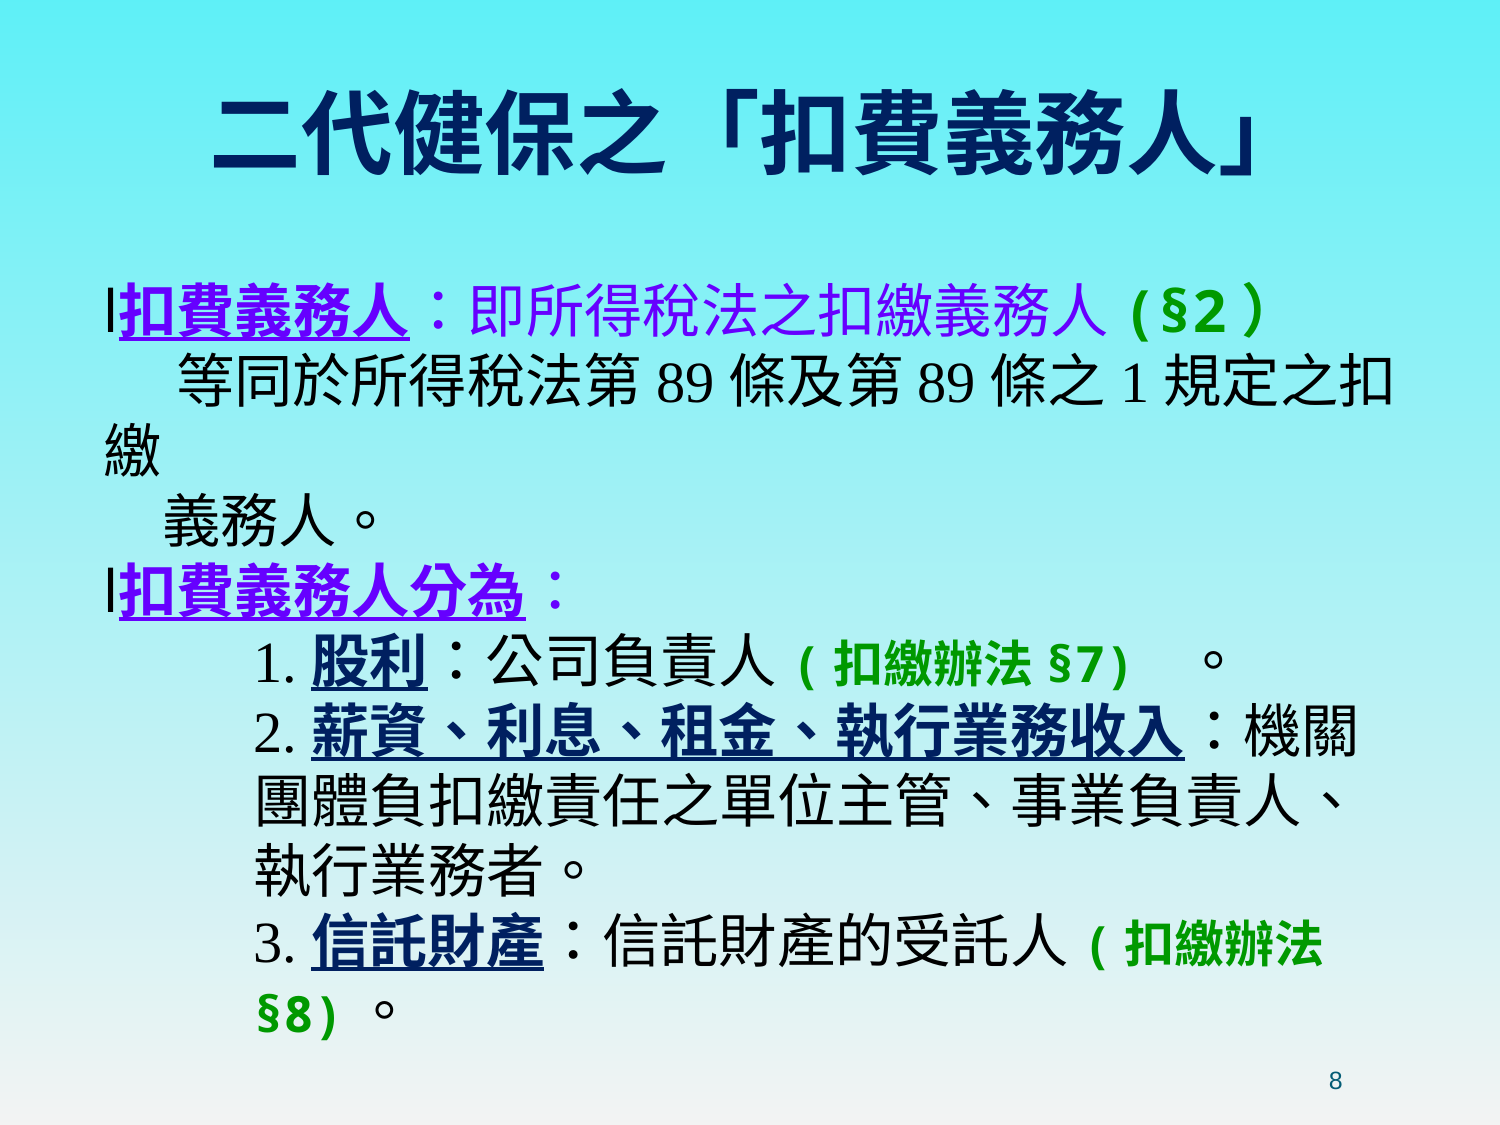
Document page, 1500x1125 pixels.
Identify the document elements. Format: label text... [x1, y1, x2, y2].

text_box 扣費義務人：即所得稅法之扣繳義務人(§2） 等同於所得稅法第89條及第89條之1規定之扣繳 義務人。 扣費義務人分為： 1.股利：公司負責人(扣繳辦法§7) 。 2.薪資、利息、租金、執行業務收入：機關團體負扣繳責任之單位主管、事業負責人、執行業務者。 3.信託財產：信託財產的受託人(扣繳辦法§8)。 [88, 267, 1424, 990]
text_box 8 [1328, 1034, 1454, 1095]
text_box 二代健保之「扣費義務人」 [195, 66, 1500, 196]
